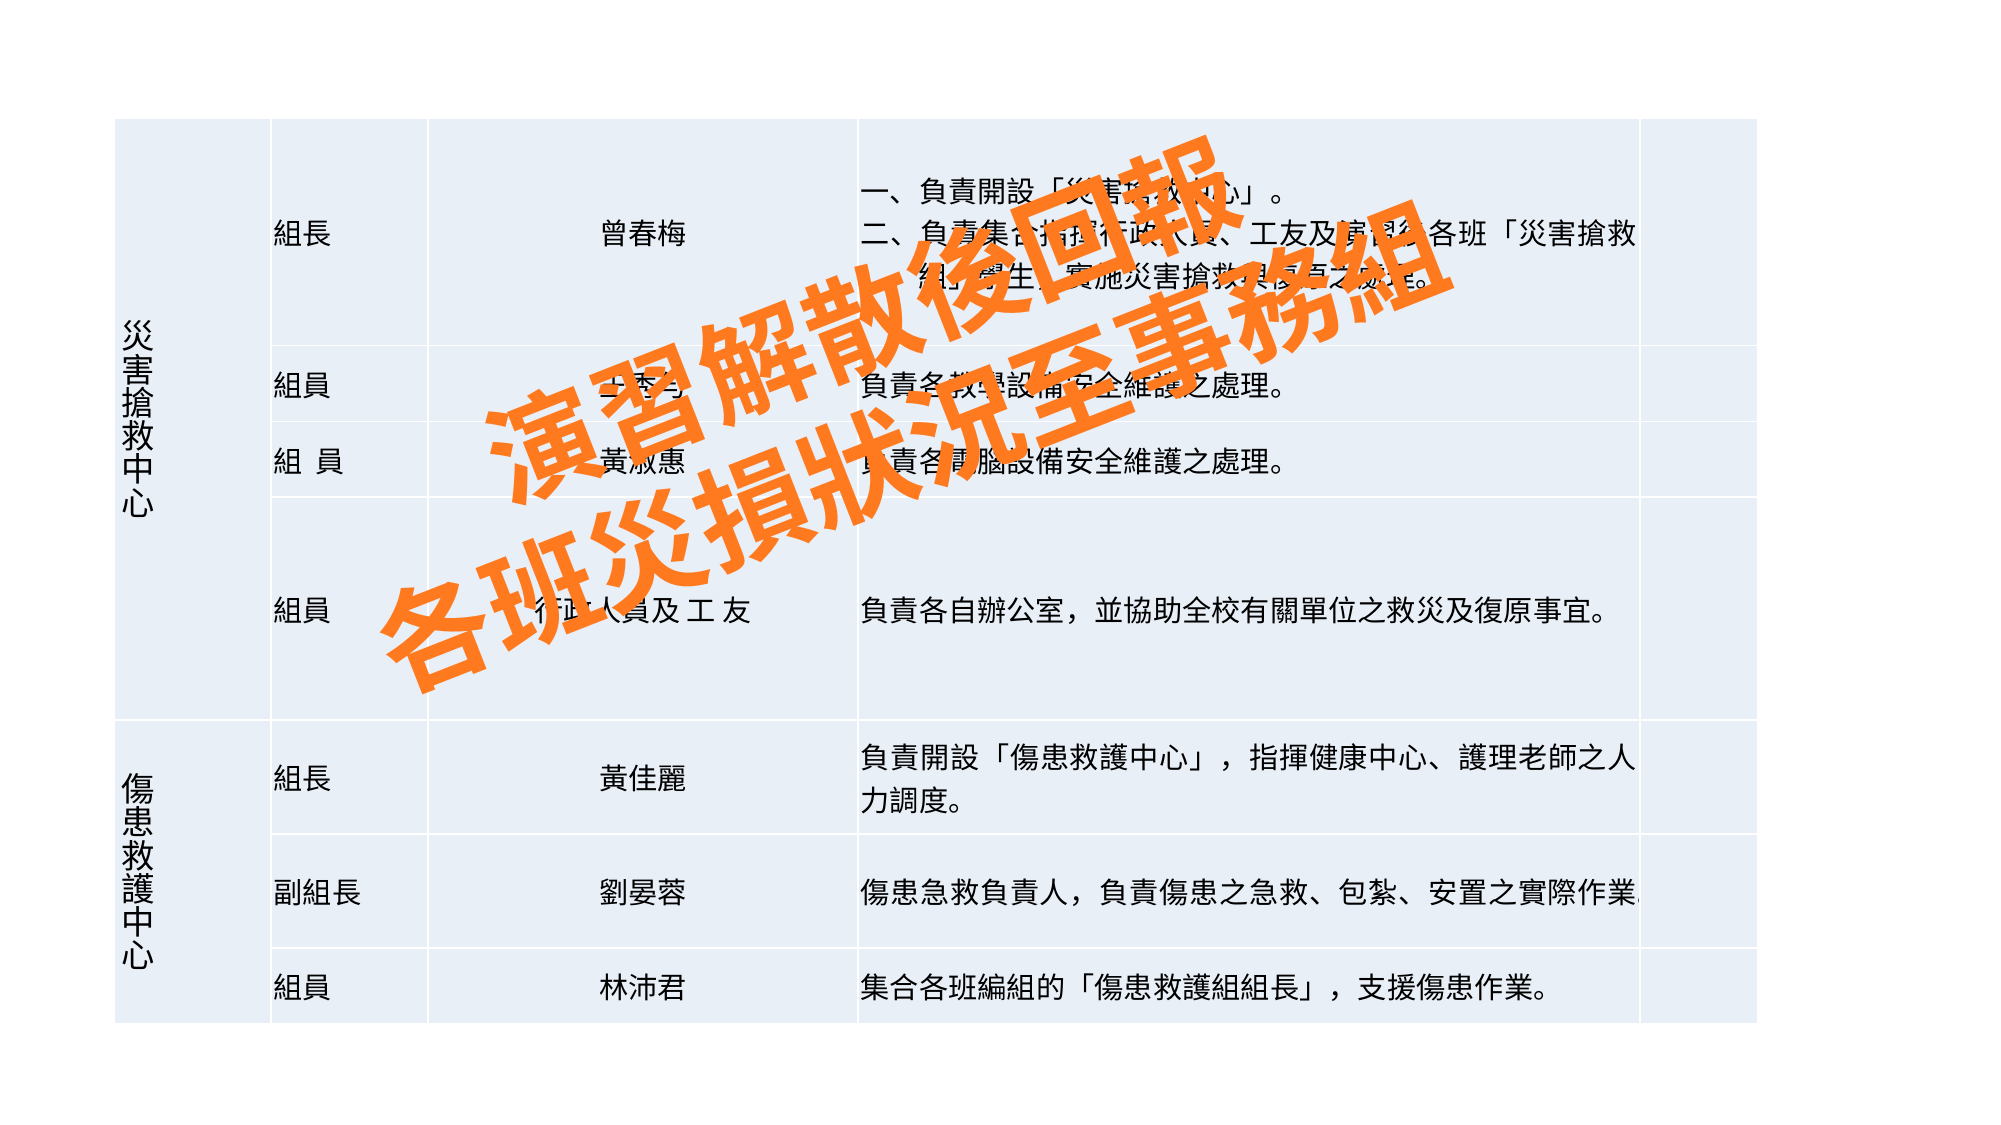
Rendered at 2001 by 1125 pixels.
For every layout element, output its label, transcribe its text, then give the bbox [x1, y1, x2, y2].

table_header 災害搶救中心 [115, 119, 270, 719]
table_cell 負責開設「傷患救護中心」，指揮健康中心、護理老師之人力調度。 [859, 721, 1639, 833]
table_cell 行政人員及 工 友 [429, 547, 857, 719]
table_header 曾春梅 [429, 119, 857, 345]
table_cell [1641, 949, 1757, 1023]
table_cell 劉晏蓉 [429, 835, 857, 947]
table_cell 集合各班編組的「傷患救護組組長」，支援傷患作業。 [859, 949, 1639, 1023]
table_cell 負責各教學設備安全維護之處理。 [1177, 346, 1639, 421]
table_cell [1641, 721, 1757, 833]
table_cell 組員 [272, 949, 427, 1023]
table_cell [1641, 835, 1757, 947]
table_cell 負責各自辦公室，並協助全校有關單位之救災及復原事宜。 [859, 498, 1639, 719]
table_cell 組長 [272, 721, 427, 833]
table_cell [1641, 498, 1757, 719]
table_cell 傷患救護中心 [115, 721, 270, 1023]
table_header 組長 [272, 119, 427, 345]
table_cell 組 員 [272, 422, 390, 496]
table_cell 副組長 [272, 835, 427, 947]
table_header [1641, 119, 1757, 345]
table_cell 傷患急救負責人，負責傷患之急救、包紮、安置之實際作業。 [859, 835, 1639, 947]
table_cell 負責各電腦設備安全維護之處理。 [986, 422, 1639, 496]
text_box 演習解散後回報 各班災損狀況至事務組 [291, 35, 1480, 728]
table_cell 林沛君 [429, 949, 857, 1023]
table_cell [1641, 422, 1757, 496]
table_header 一、負責開設「災害搶救中心」。 二、負責集合指揮行政人員、工友及演習後各班「災害搶救組」學生，實施災害搶救與復原之處理。 [859, 119, 1160, 238]
table_cell 組員 [272, 346, 427, 421]
table_cell 黃佳麗 [429, 721, 857, 833]
table_cell 組員 [272, 498, 392, 719]
table_header 一、負責開設「災害搶救中心」。 二、負責集合指揮行政人員、工友及演習後各班「災害搶救組」學生，實施災害搶救與復原之處理。 [1370, 119, 1639, 345]
table_cell [1641, 346, 1757, 421]
table_cell 王秀勻 [429, 346, 583, 407]
